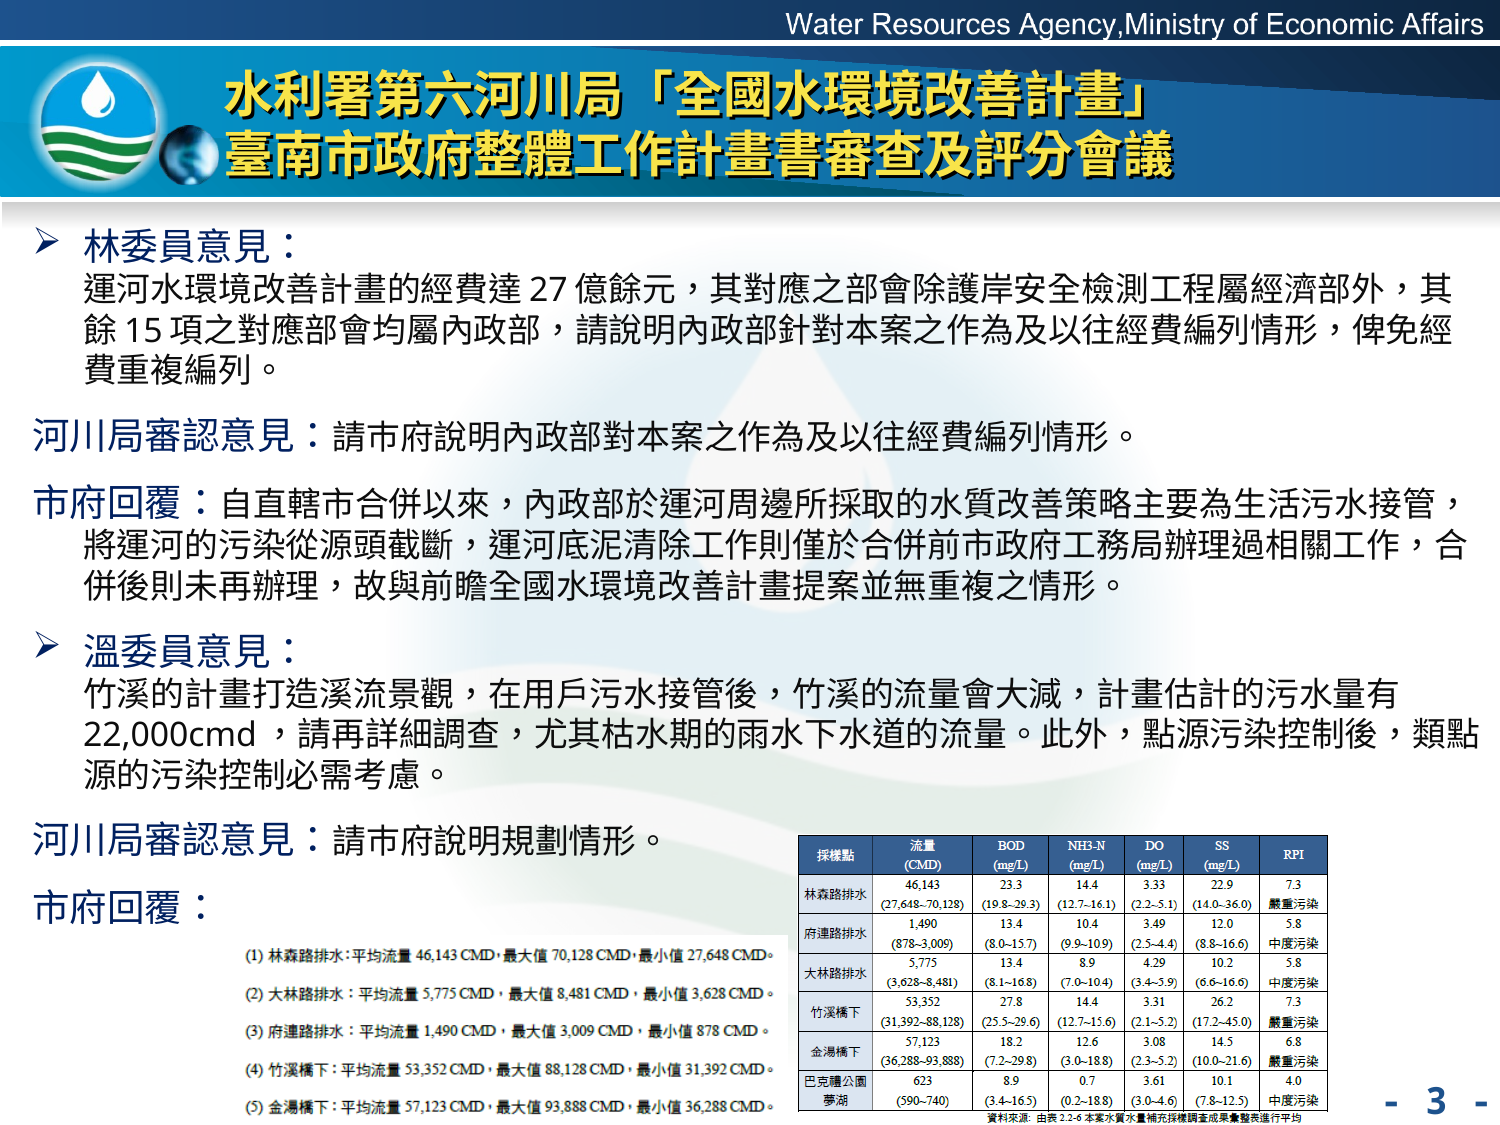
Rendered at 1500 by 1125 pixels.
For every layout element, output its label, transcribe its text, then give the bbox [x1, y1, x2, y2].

text_box 水利署第六河川局「全國水環境改善計畫」 臺南市政府整體工作計畫書審查及評分會議 [208, 54, 1500, 171]
picture [30, 55, 214, 192]
text_box 林委員意見： 運河水環境改善計畫的經費達27億餘元，其對應之部會除護岸安全檢測工程屬經濟部外，其餘15項之對應部會均屬內政部，請說明內政部針對本案之作為及以往經費編列情形，俾免經費重複編列。 河川局審認意見：請巿府說明內政部對本案之作為及以往經費編列情形。 市府回覆：自直轄市合併以來，內政部於運河周邊所採取的水質改善策略主要為生活污水接管，將運河的污染從源頭截斷，運河底泥清除工作則僅於合併前市政府工務局辦理過相關工作，合併後則未再辦理，故與前瞻全國水環境改善計畫提案並無重複之情形。 溫委員意見： 竹溪的計畫打造溪流景觀，在用戶污水接管後，竹溪的流量會大減，計畫估計的污水量有22,000cmd，請再詳細調查，尤其枯水期的雨水下水道的流量。此外，點源污染控制後，類點源的污染控制必需考慮。 河川局審認意見：請巿府說明規劃情形。 市府回覆： [17, 215, 1500, 941]
picture [230, 834, 1329, 1125]
picture [785, 2, 1484, 42]
